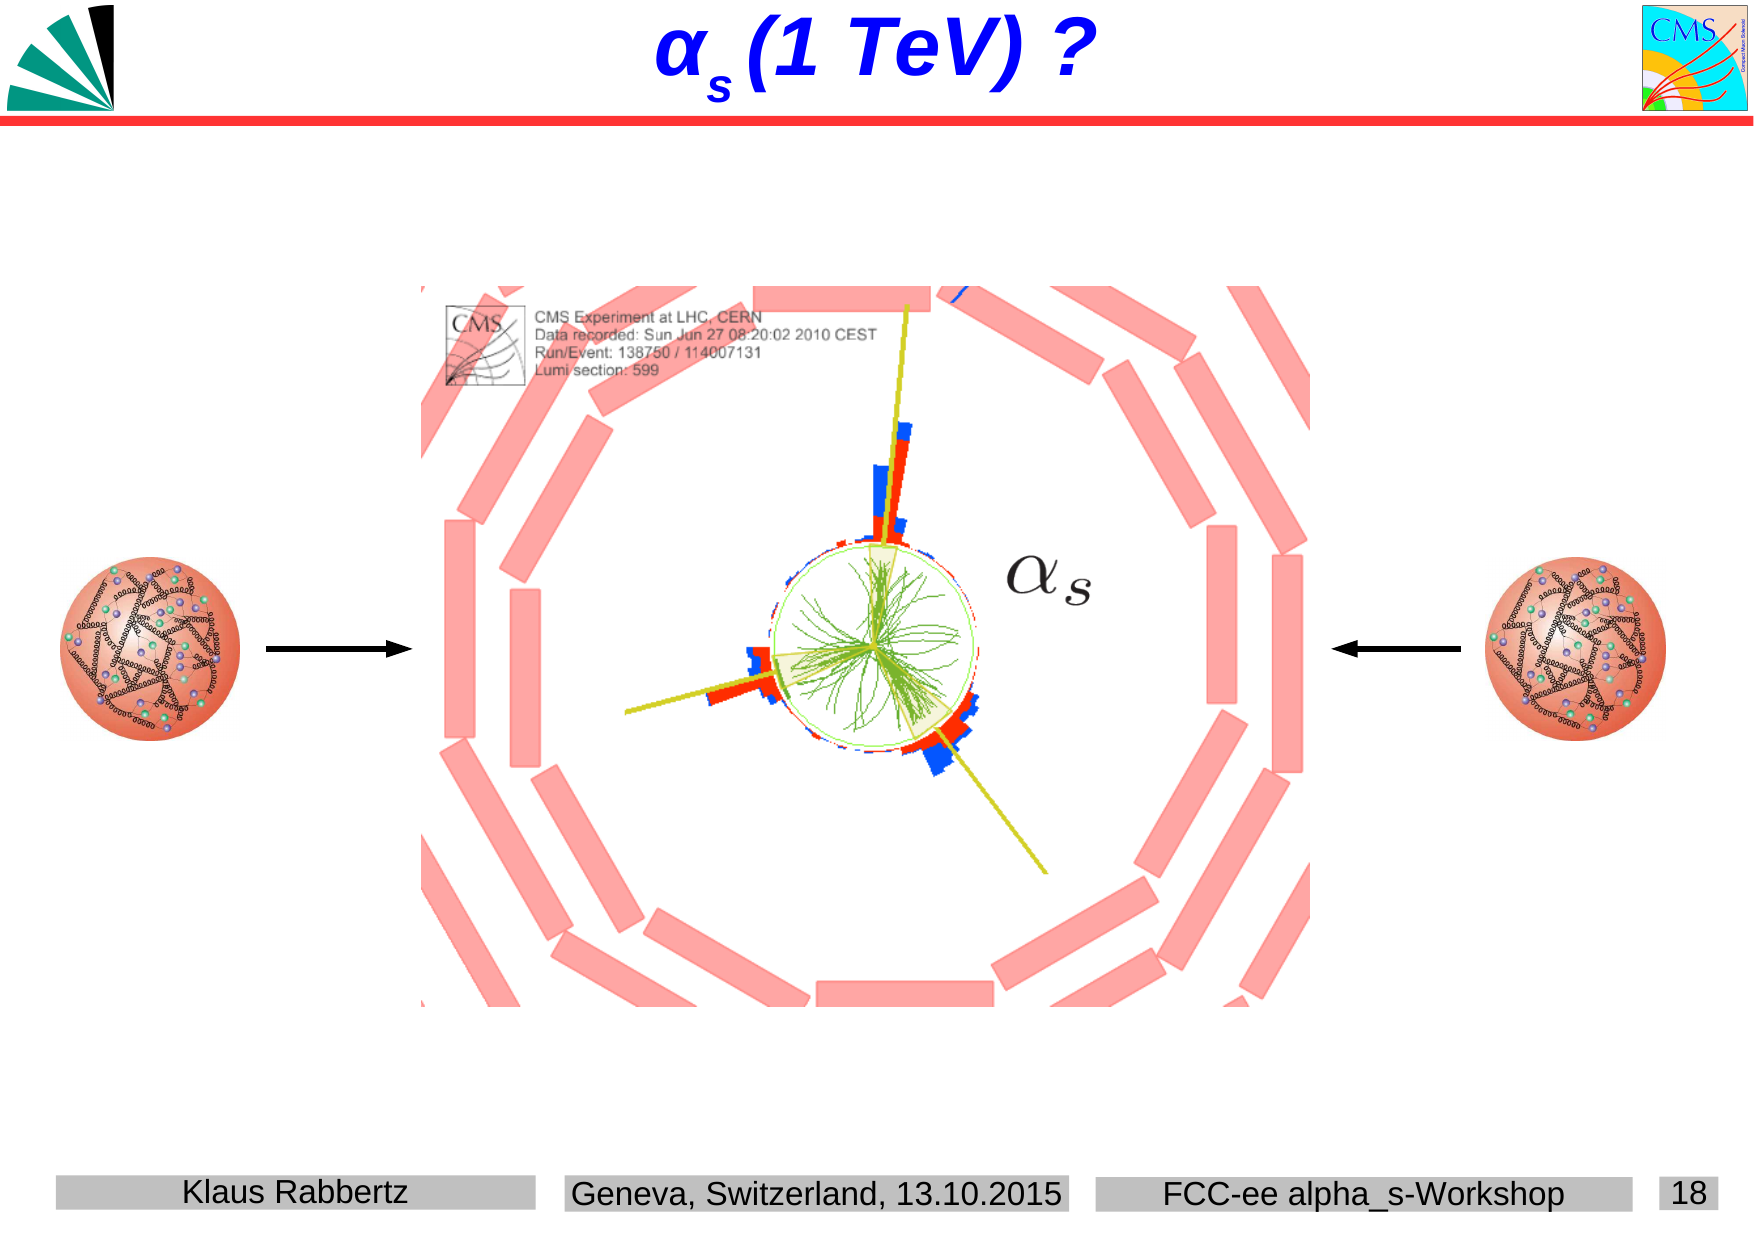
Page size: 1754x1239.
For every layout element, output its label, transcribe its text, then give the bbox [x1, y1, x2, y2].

picture [1642, 5, 1748, 111]
picture [60, 557, 240, 741]
picture [7, 5, 114, 112]
picture [421, 286, 1310, 1007]
title αs (1 TeV) ? [153, 0, 1600, 113]
picture [1485, 557, 1666, 741]
